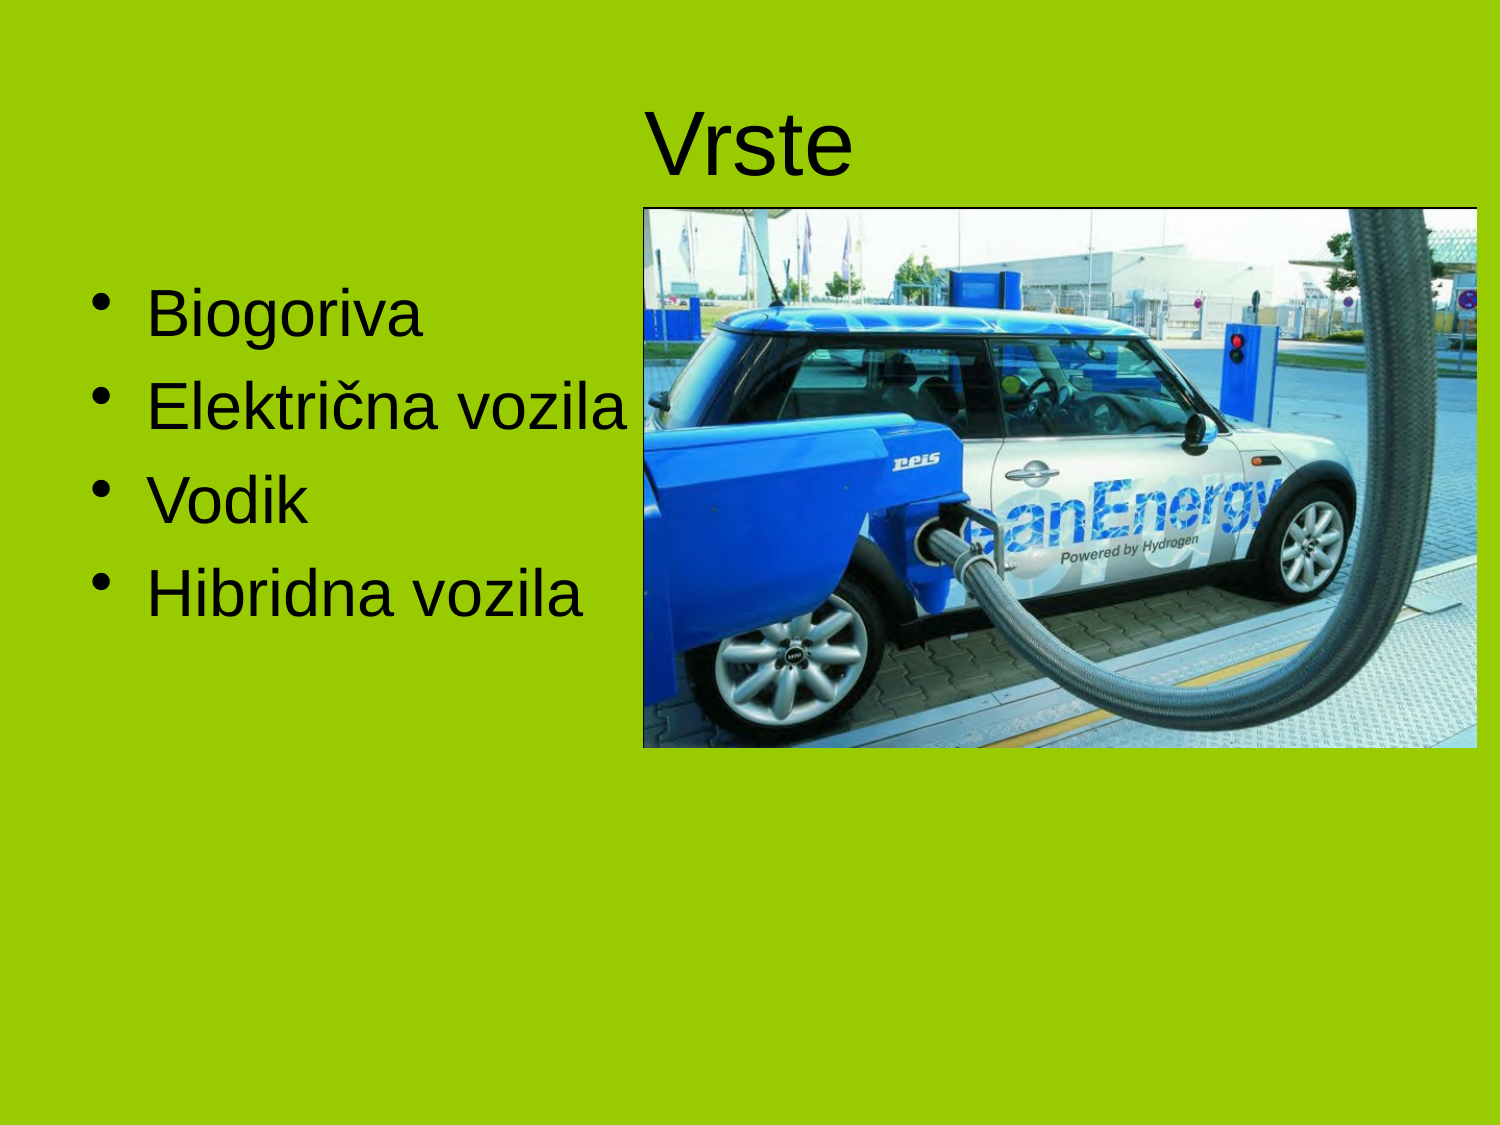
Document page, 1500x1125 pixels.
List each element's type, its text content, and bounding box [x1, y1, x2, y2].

picture [643, 207, 1477, 748]
title Vrste [75, 45, 1425, 233]
list Biogoriva Električna vozila Vodik Hibridna vozila [75, 262, 1425, 1005]
